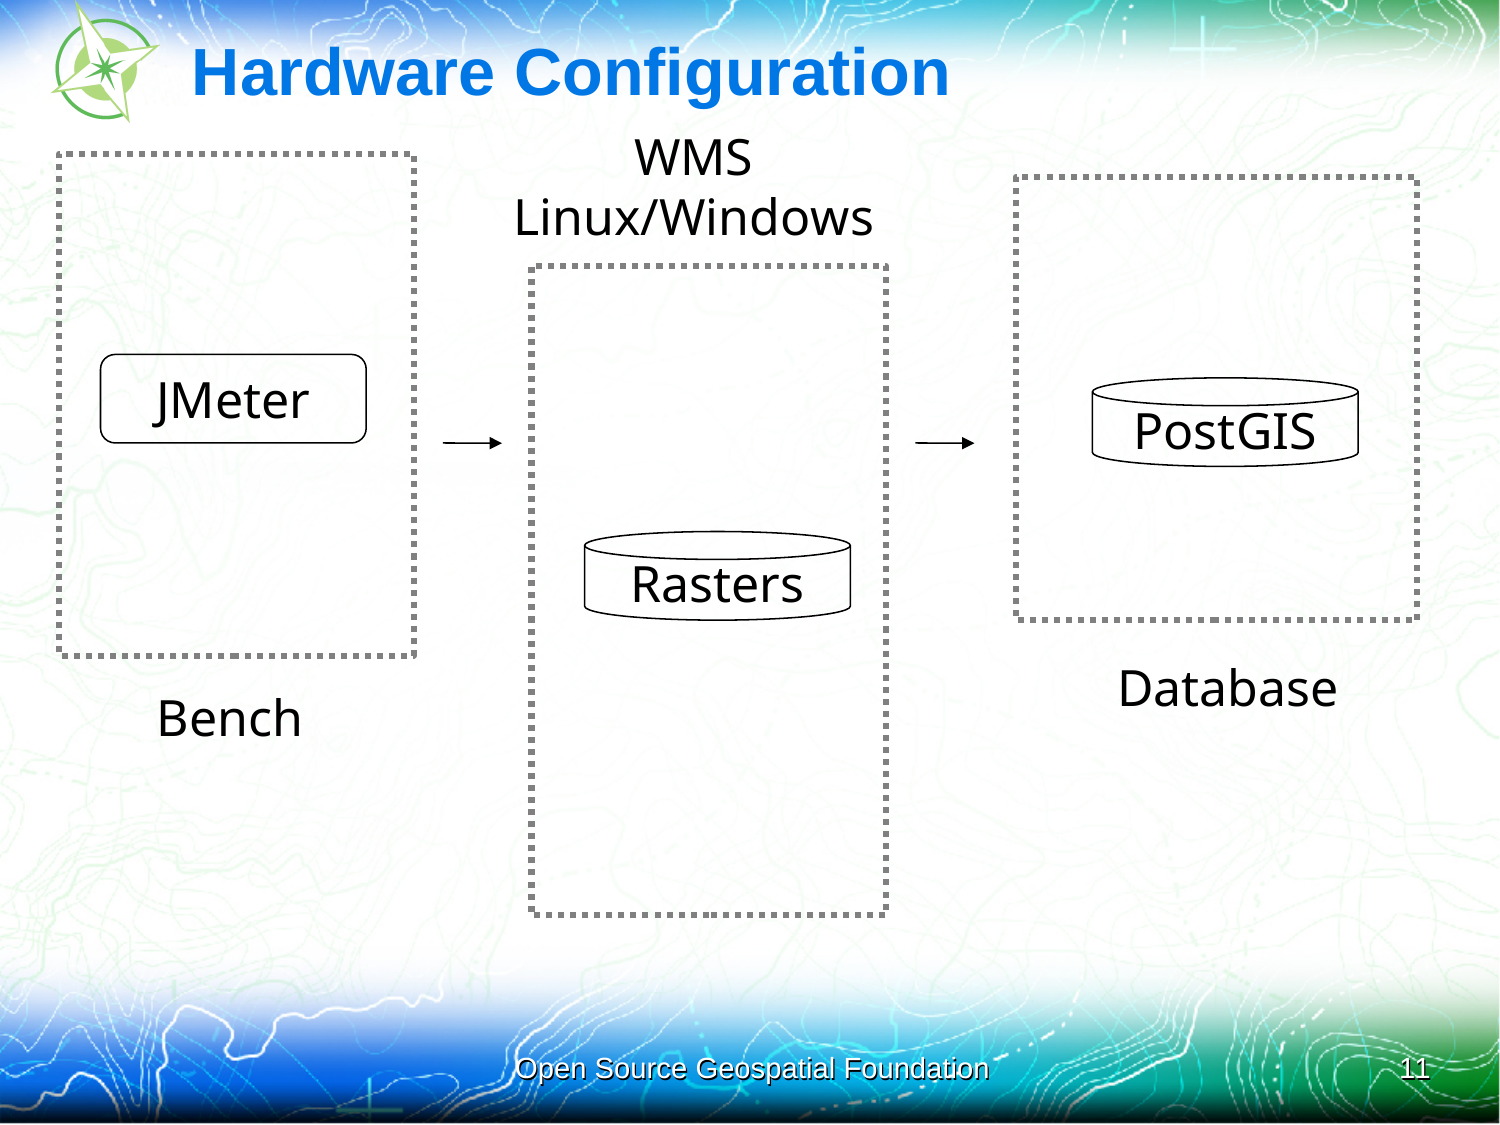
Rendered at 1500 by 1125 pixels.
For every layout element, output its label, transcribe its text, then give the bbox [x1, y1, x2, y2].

text_box Database [1080, 649, 1377, 725]
text_box Bench [112, 679, 349, 754]
text_box PostGIS [1092, 377, 1359, 467]
title Hardware Configuration [177, 20, 1477, 122]
text_box Rasters [584, 531, 851, 621]
text_box WMS Linux/Windows [472, 118, 916, 254]
text_box [531, 265, 886, 916]
text_box [59, 153, 414, 656]
text_box JMeter [100, 354, 367, 443]
text_box Open Source Geospatial Foundation [383, 1045, 1122, 1112]
picture [0, 0, 1500, 1125]
text_box [1015, 177, 1418, 621]
text_box <number> [1134, 1045, 1447, 1112]
